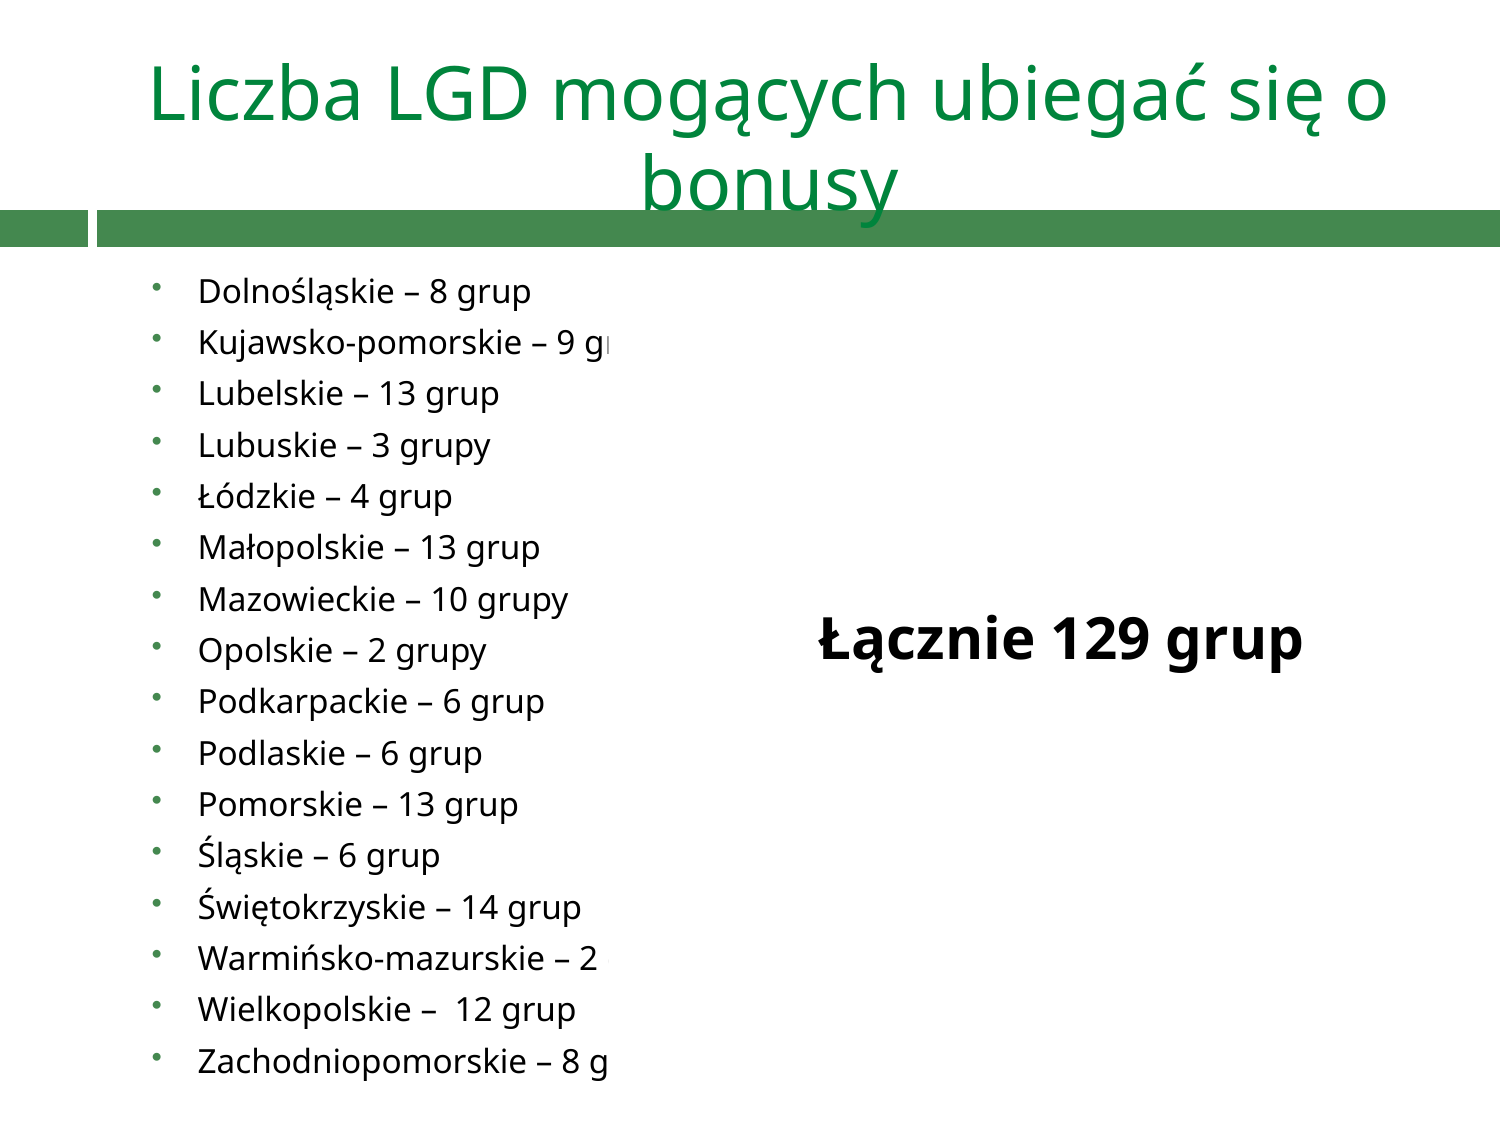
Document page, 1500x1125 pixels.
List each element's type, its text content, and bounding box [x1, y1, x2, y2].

text_box Łącznie 129 grup [608, 255, 1500, 1111]
title Liczba LGD mogących ubiegać się o bonusy [100, 37, 1438, 201]
list Dolnośląskie – 8 grup Kujawsko-pomorskie – 9 grup Lubelskie – 13 grup Lubuskie – 3 grupy Łódzkie – 4 grup Małopolskie – 13 grup Mazowieckie – 10 grupy Opolskie – 2 grupy Podkarpackie – 6 grup Podlaskie – 6 grup Pomorskie – 13 grup Śląskie – 6 grup Świętokrzyskie – 14 grup Warmińsko-mazurskie – 2 grupy Wielkopolskie – 12 grup Zachodniopomorskie – 8 grup [17, 262, 739, 1118]
